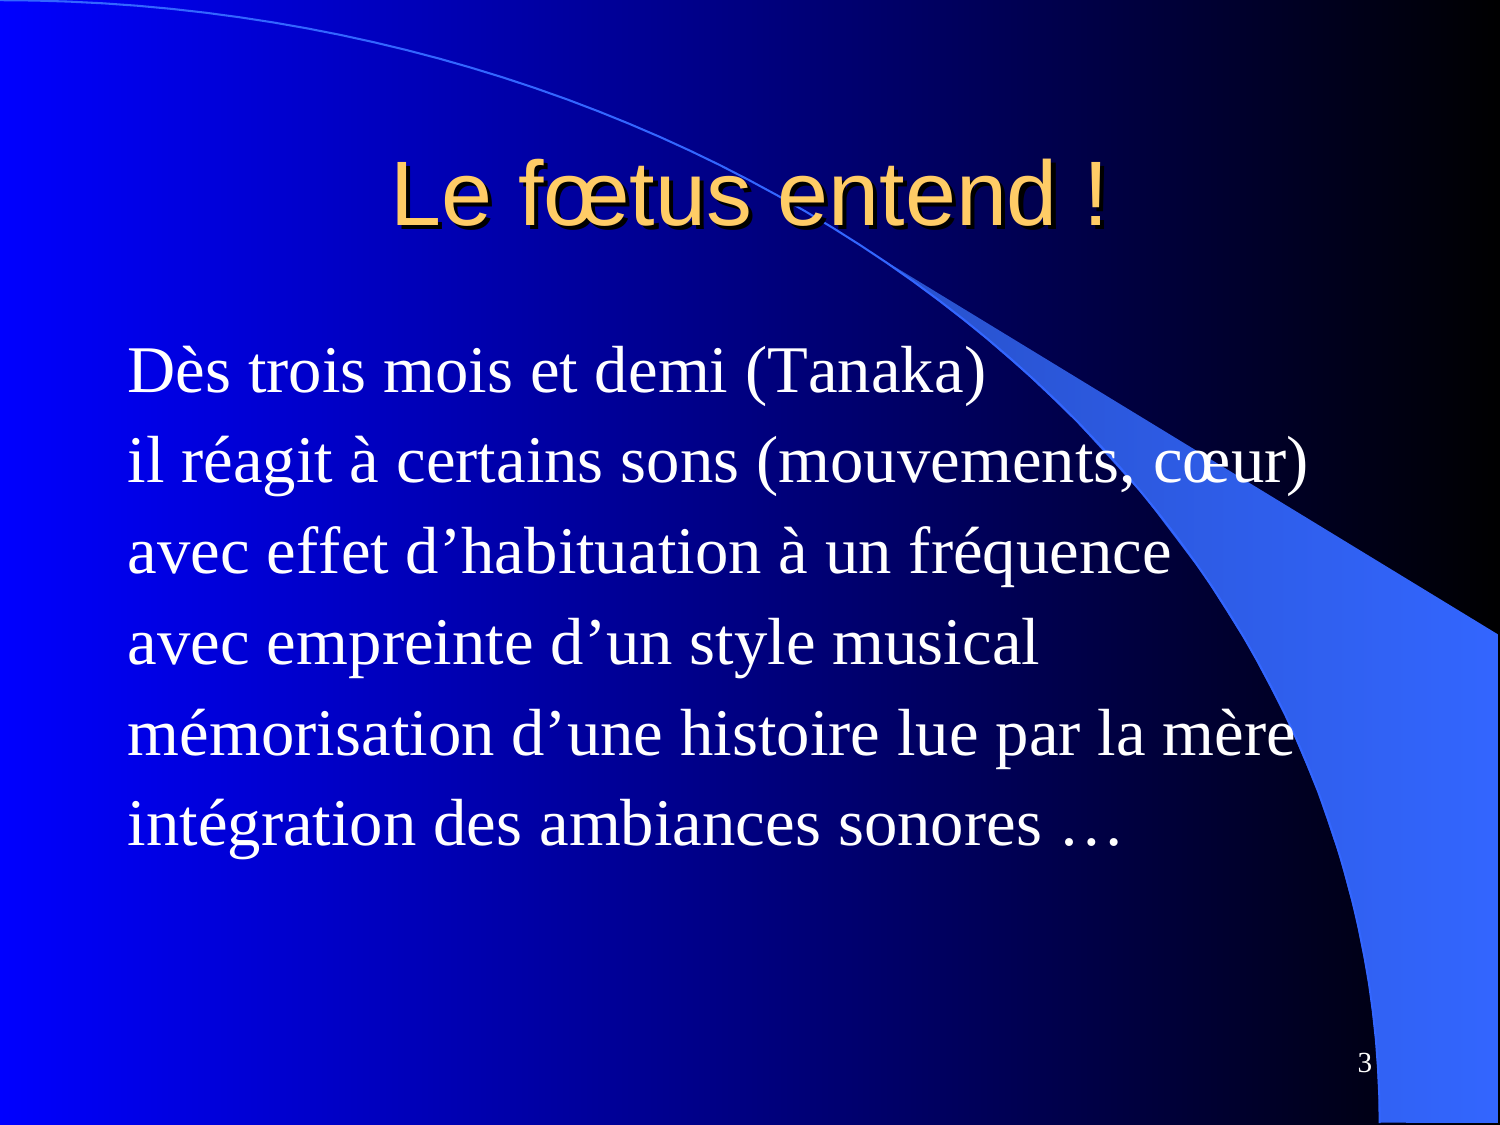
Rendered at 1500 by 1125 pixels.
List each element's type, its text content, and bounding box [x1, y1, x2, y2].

list Dès trois mois et demi (Tanaka) il réagit à certains sons (mouvements, cœur) avec effet d’habituation à un fréquence avec empreinte d’un style musical mémorisation d’une histoire lue par la mère intégration des ambiances sonores … [112, 324, 1388, 1001]
title Le fœtus entend ! [112, 99, 1388, 288]
